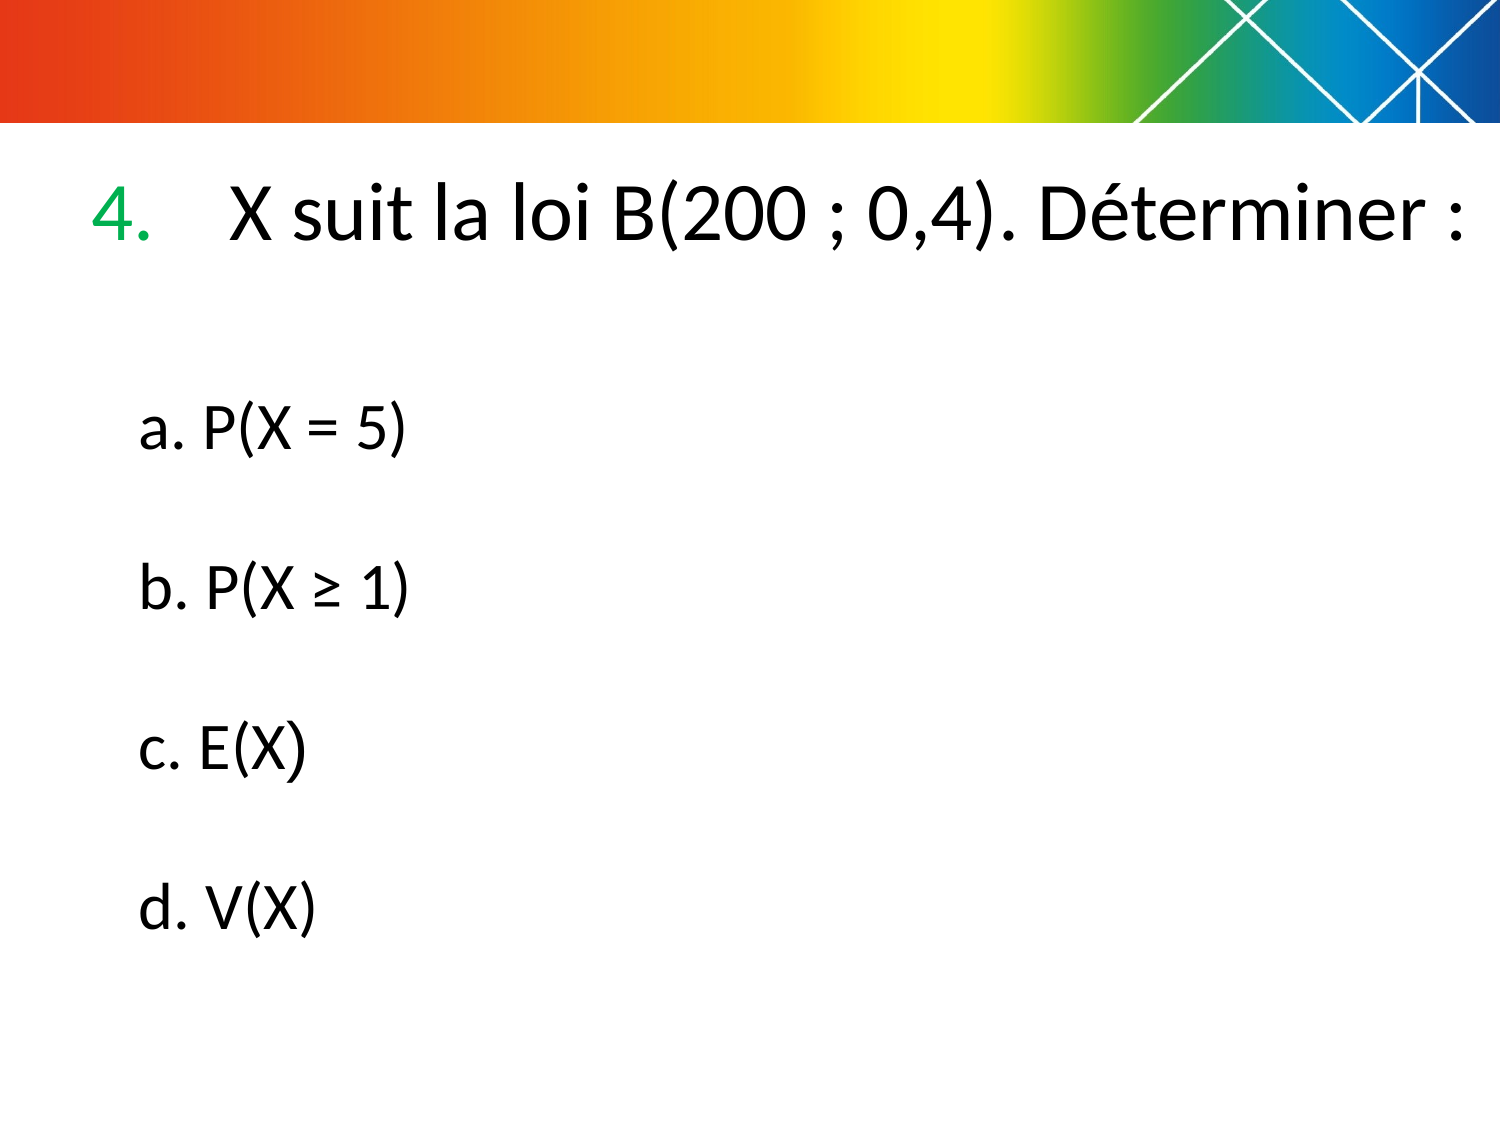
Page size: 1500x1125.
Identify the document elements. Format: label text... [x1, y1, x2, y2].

picture [1340, 0, 1500, 123]
picture [0, 0, 1359, 123]
title X suit la loi B(200 ; 0,4). Déterminer : [76, 149, 1500, 365]
text_box a. P(X = 5) b. P(X ≥ 1) c. E(X) d. V(X) [123, 295, 845, 1031]
